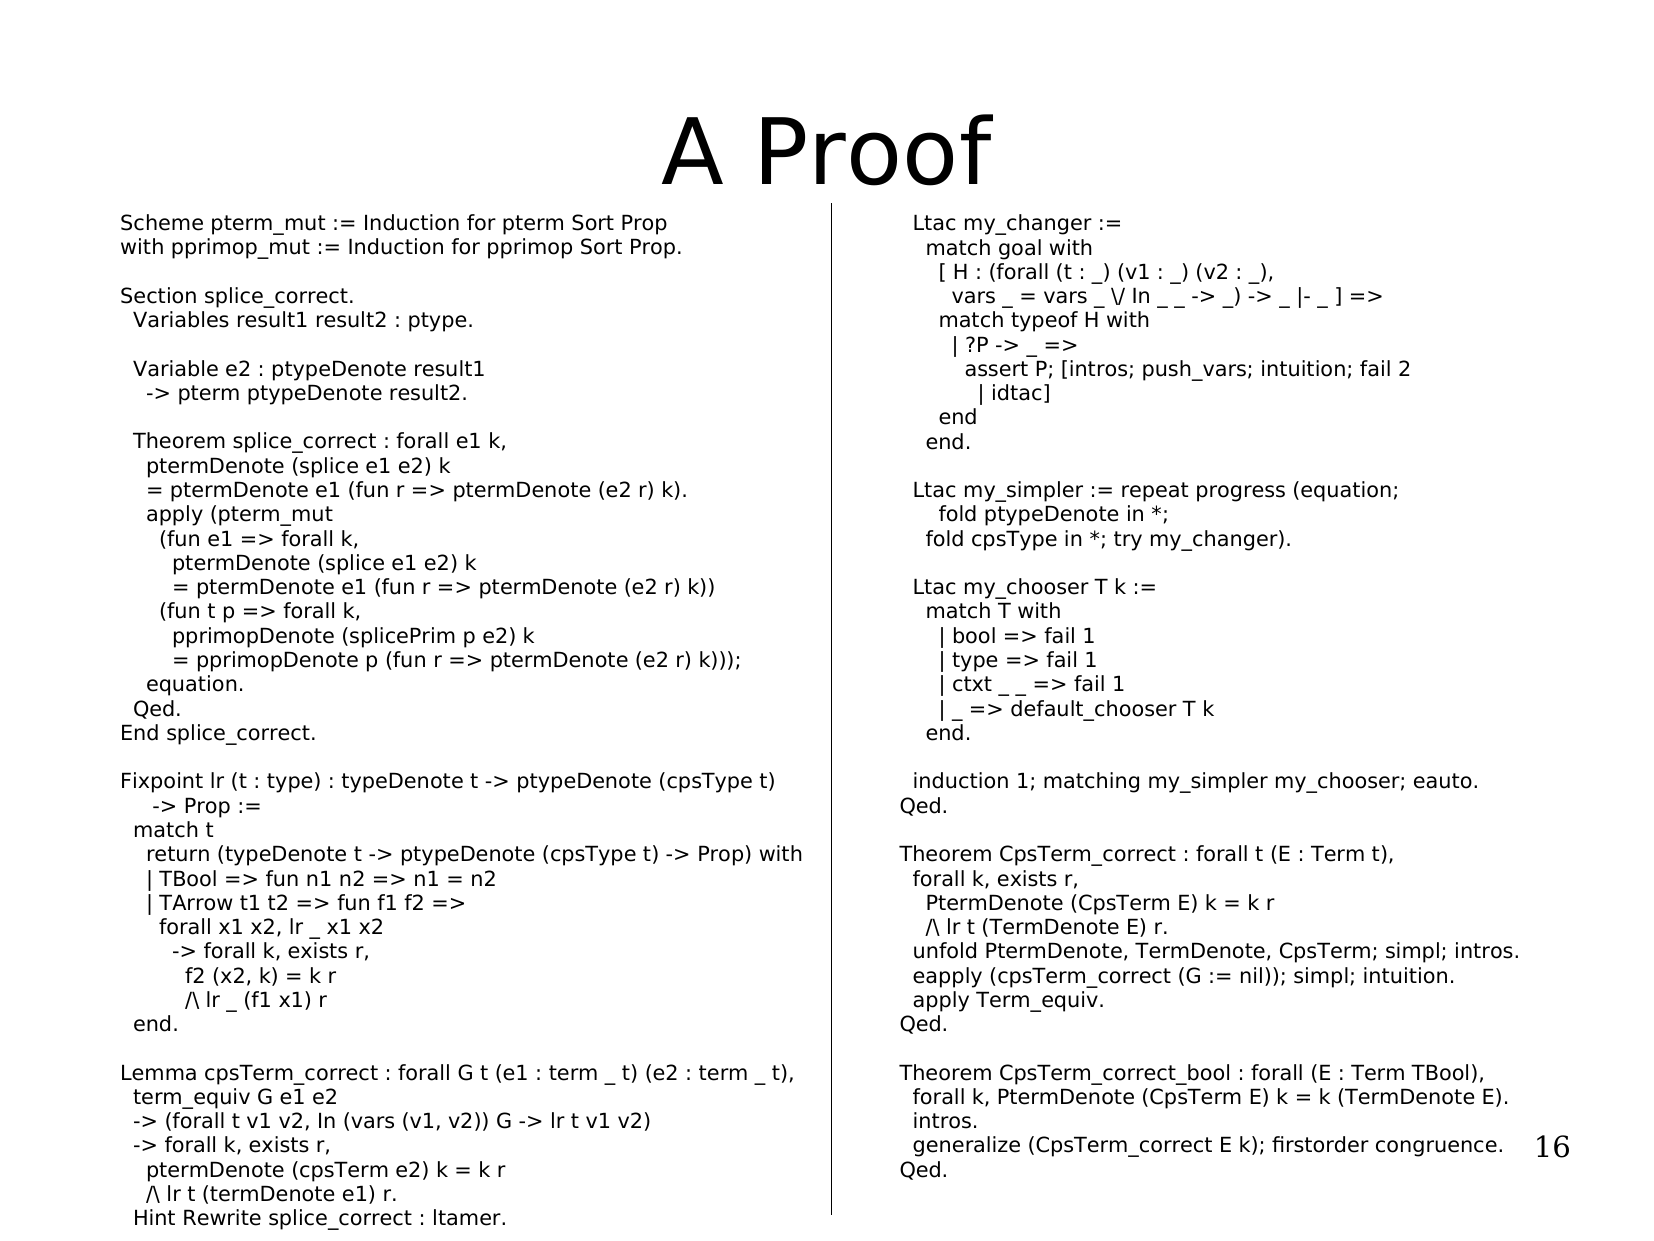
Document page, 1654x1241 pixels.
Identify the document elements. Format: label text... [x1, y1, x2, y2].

text_box Ltac my_changer := match goal with [ H : (forall (t : _) (v1 : _) (v2 : _), vars _ = vars _ \/ In _ _ -> _) -> _ |- _ ] => match typeof H with | ?P -> _ => assert P; [intros; push_vars; intuition; fail 2 | idtac] end end. Ltac my_simpler := repeat progress (equation; fold ptypeDenote in *; fold cpsType in *; try my_changer). Ltac my_chooser T k := match T with | bool => fail 1 | type => fail 1 | ctxt _ _ => fail 1 | _ => default_chooser T k end. induction 1; matching my_simpler my_chooser; eauto. Qed. Theorem CpsTerm_correct : forall t (E : Term t), forall k, exists r, PtermDenote (CpsTerm E) k = k r /\ lr t (TermDenote E) r. unfold PtermDenote, TermDenote, CpsTerm; simpl; intros. eapply (cpsTerm_correct (G := nil)); simpl; intuition. apply Term_equiv. Qed. Theorem CpsTerm_correct_bool : forall (E : Term TBool), forall k, PtermDenote (CpsTerm E) k = k (TermDenote E). intros. generalize (CpsTerm_correct E k); firstorder congruence. Qed. [884, 204, 1654, 1190]
text_box Scheme pterm_mut := Induction for pterm Sort Prop with pprimop_mut := Induction for pprimop Sort Prop. Section splice_correct. Variables result1 result2 : ptype. Variable e2 : ptypeDenote result1 -> pterm ptypeDenote result2. Theorem splice_correct : forall e1 k, ptermDenote (splice e1 e2) k = ptermDenote e1 (fun r => ptermDenote (e2 r) k). apply (pterm_mut (fun e1 => forall k, ptermDenote (splice e1 e2) k = ptermDenote e1 (fun r => ptermDenote (e2 r) k)) (fun t p => forall k, pprimopDenote (splicePrim p e2) k = pprimopDenote p (fun r => ptermDenote (e2 r) k))); equation. Qed. End splice_correct. Fixpoint lr (t : type) : typeDenote t -> ptypeDenote (cpsType t) -> Prop := match t return (typeDenote t -> ptypeDenote (cpsType t) -> Prop) with | TBool => fun n1 n2 => n1 = n2 | TArrow t1 t2 => fun f1 f2 => forall x1 x2, lr _ x1 x2 -> forall k, exists r, f2 (x2, k) = k r /\ lr _ (f1 x1) r end. Lemma cpsTerm_correct : forall G t (e1 : term _ t) (e2 : term _ t), term_equiv G e1 e2 -> (forall t v1 v2, In (vars (v1, v2)) G -> lr t v1 v2) -> forall k, exists r, ptermDenote (cpsTerm e2) k = k r /\ lr t (termDenote e1) r. Hint Rewrite splice_correct : ltamer. [105, 203, 901, 1239]
title A Proof [82, 56, 1571, 250]
